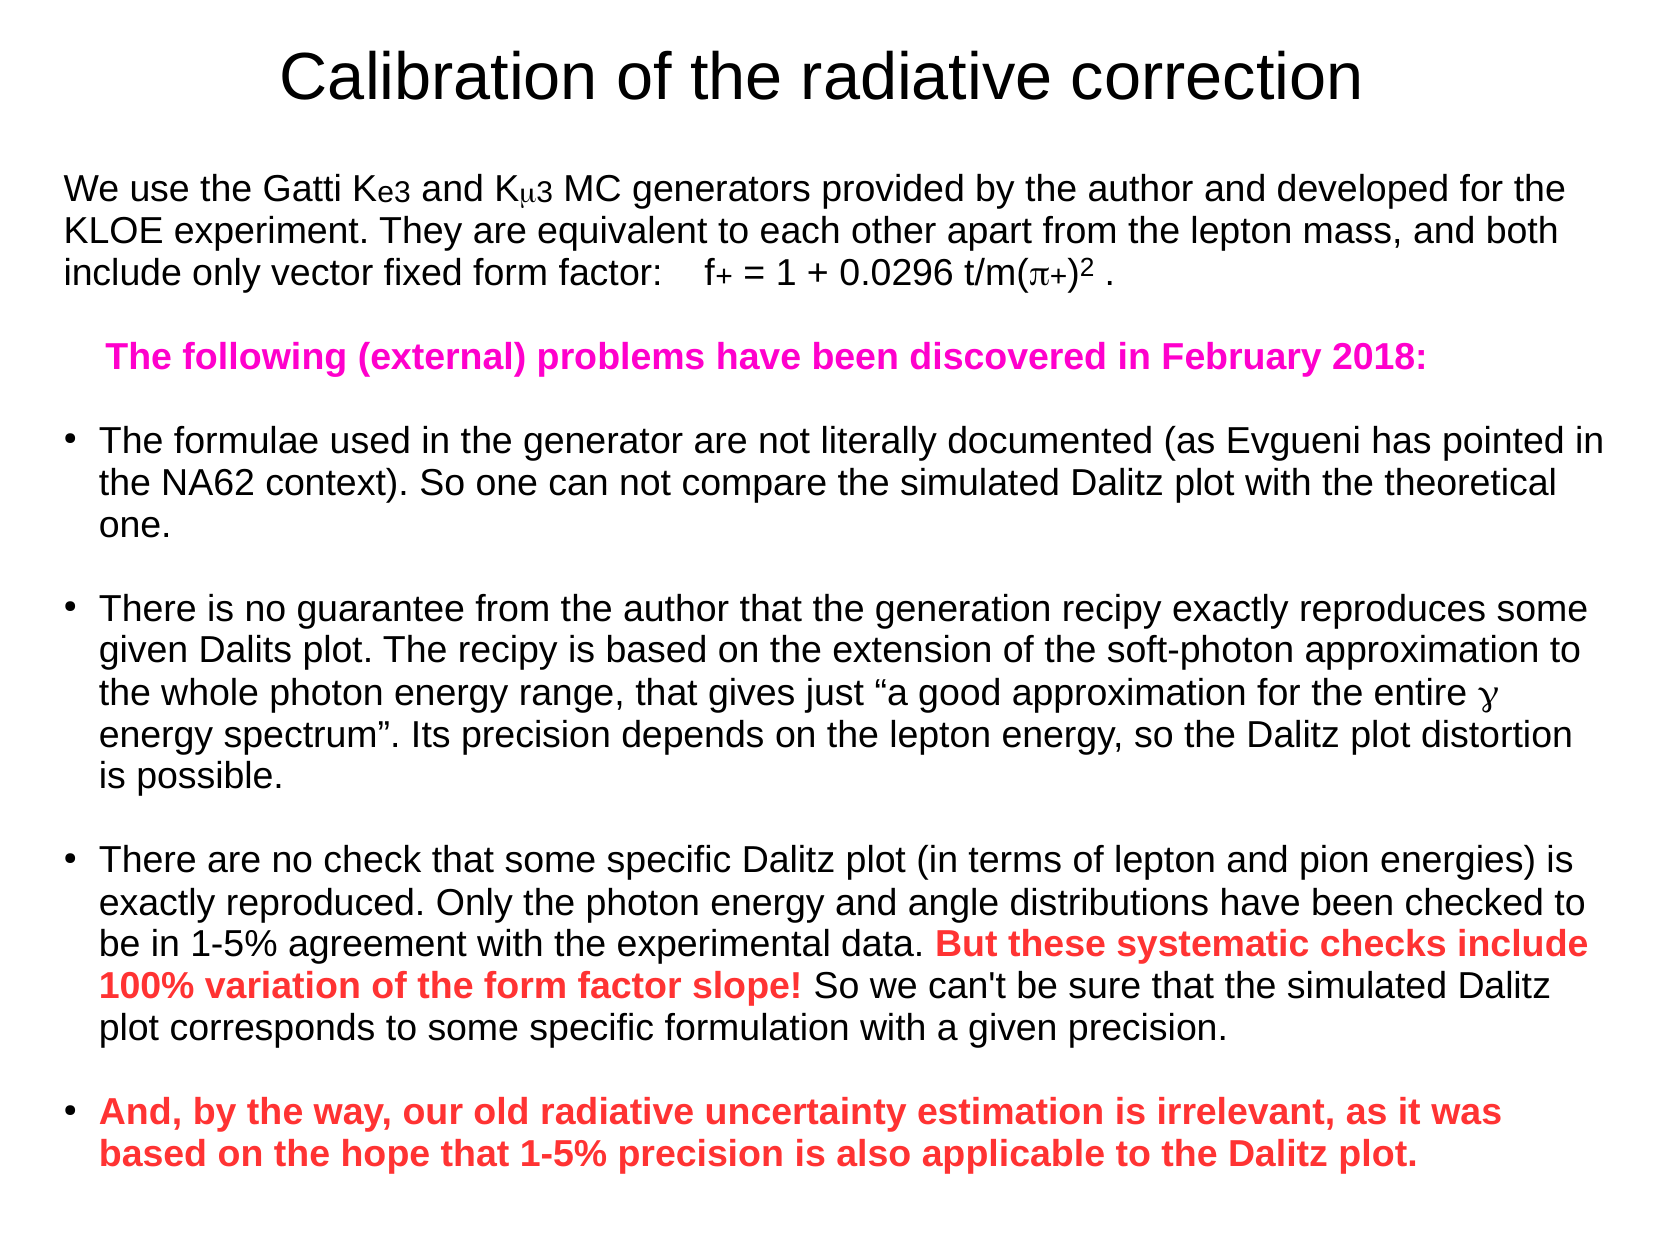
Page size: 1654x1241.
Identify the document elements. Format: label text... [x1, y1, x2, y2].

text_box We use the Gatti Ke3 and Km3 MC generators provided by the author and developed for the KLOE experiment. They are equivalent to each other apart from the lepton mass, and both include only vector fixed form factor: f+ = 1 + 0.0296 t/m(p+)2 . The following (external) problems have been discovered in February 2018: The formulae used in the generator are not literally documented (as Evgueni has pointed in the NA62 context). So one can not compare the simulated Dalitz plot with the theoretical one. There is no guarantee from the author that the generation recipy exactly reproduces some given Dalits plot. The recipy is based on the extension of the soft-photon approximation to the whole photon energy range, that gives just “a good approximation for the entire g energy spectrum”. Its precision depends on the lepton energy, so the Dalitz plot distortion is possible. There are no check that some specific Dalitz plot (in terms of lepton and pion energies) is exactly reproduced. Only the photon energy and angle distributions have been checked to be in 1-5% agreement with the experimental data. But these systematic checks include 100% variation of the form factor slope! So we can't be sure that the simulated Dalitz plot corresponds to some specific formulation with a given precision. And, by the way, our old radiative uncertainty estimation is irrelevant, as it was based on the hope that 1-5% precision is also applicable to the Dalitz plot. [47, 158, 1623, 1235]
title Calibration of the radiative correction [224, 1, 1421, 152]
